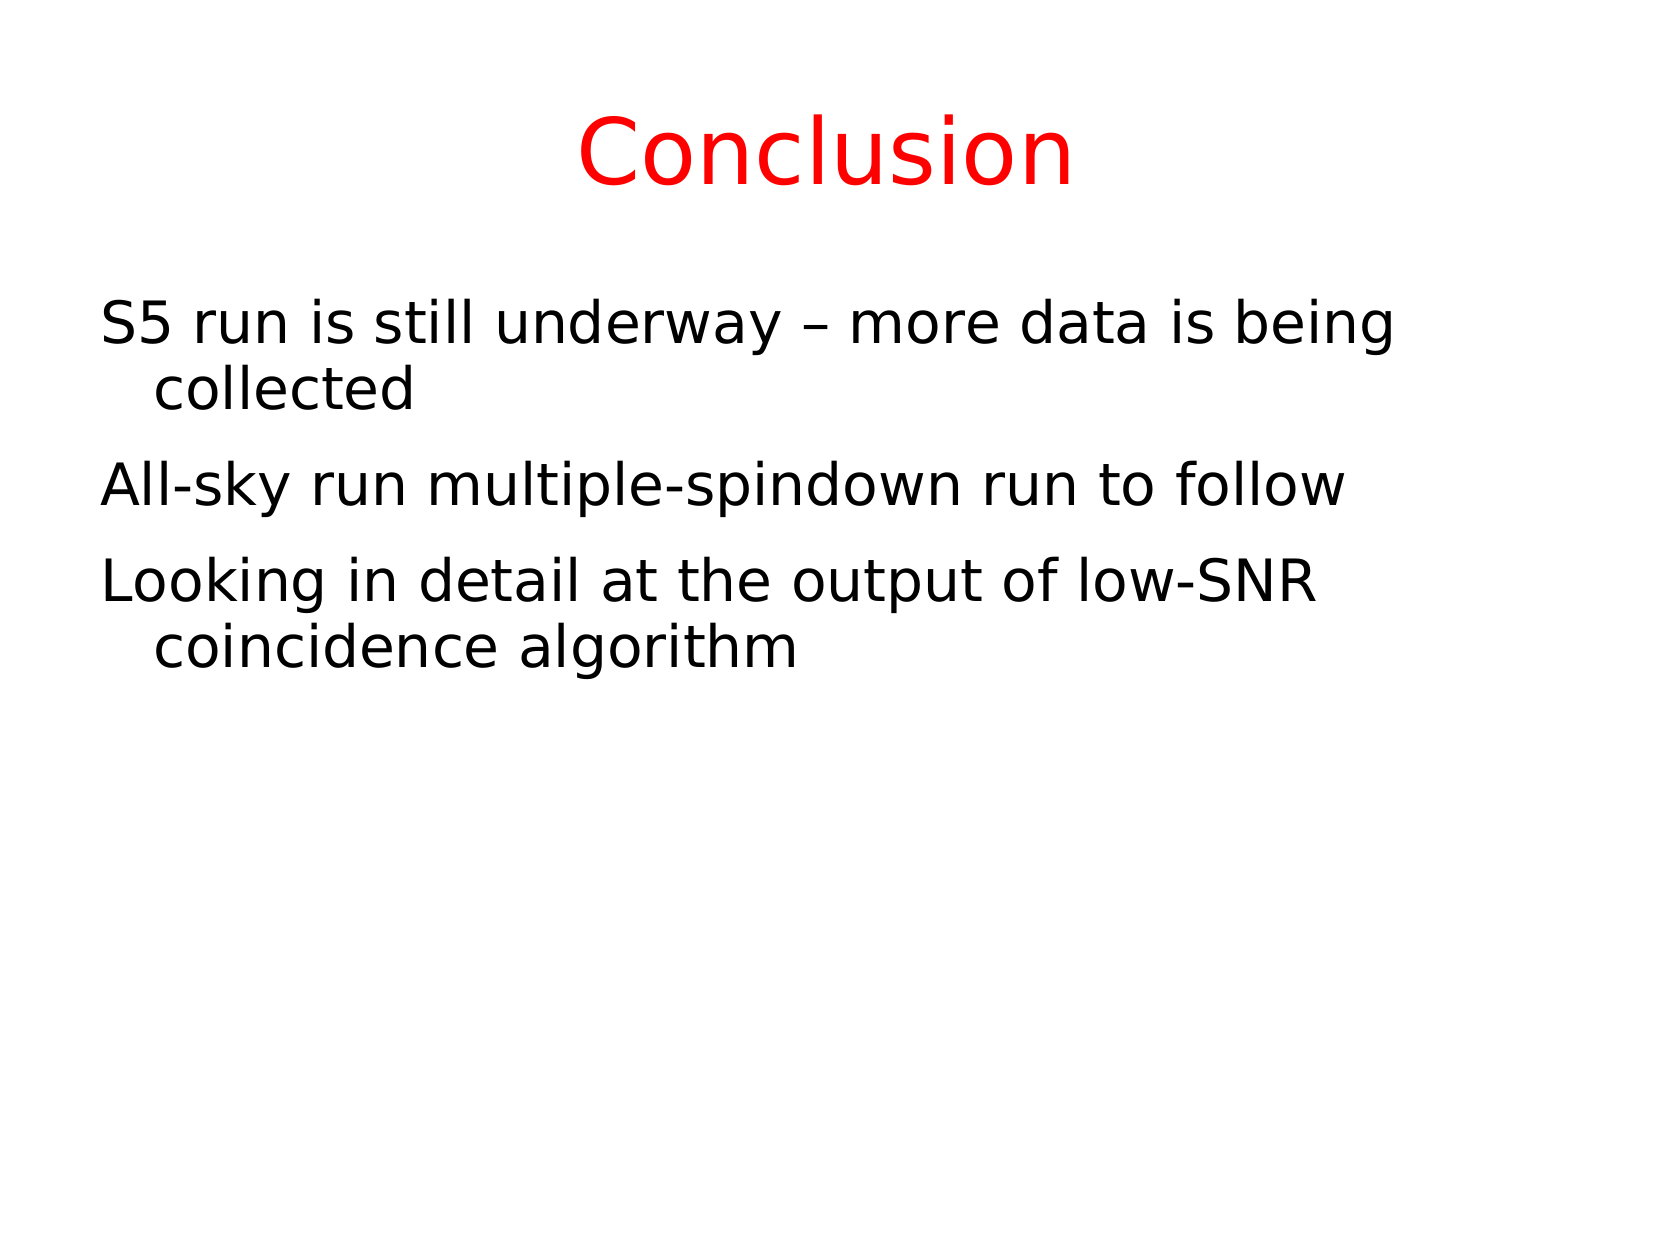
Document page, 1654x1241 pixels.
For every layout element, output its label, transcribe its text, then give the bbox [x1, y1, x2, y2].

list S5 run is still underway – more data is being collected All-sky run multiple-spindown run to follow Looking in detail at the output of low-SNR coincidence algorithm [82, 290, 1571, 1109]
title Conclusion [82, 49, 1571, 257]
